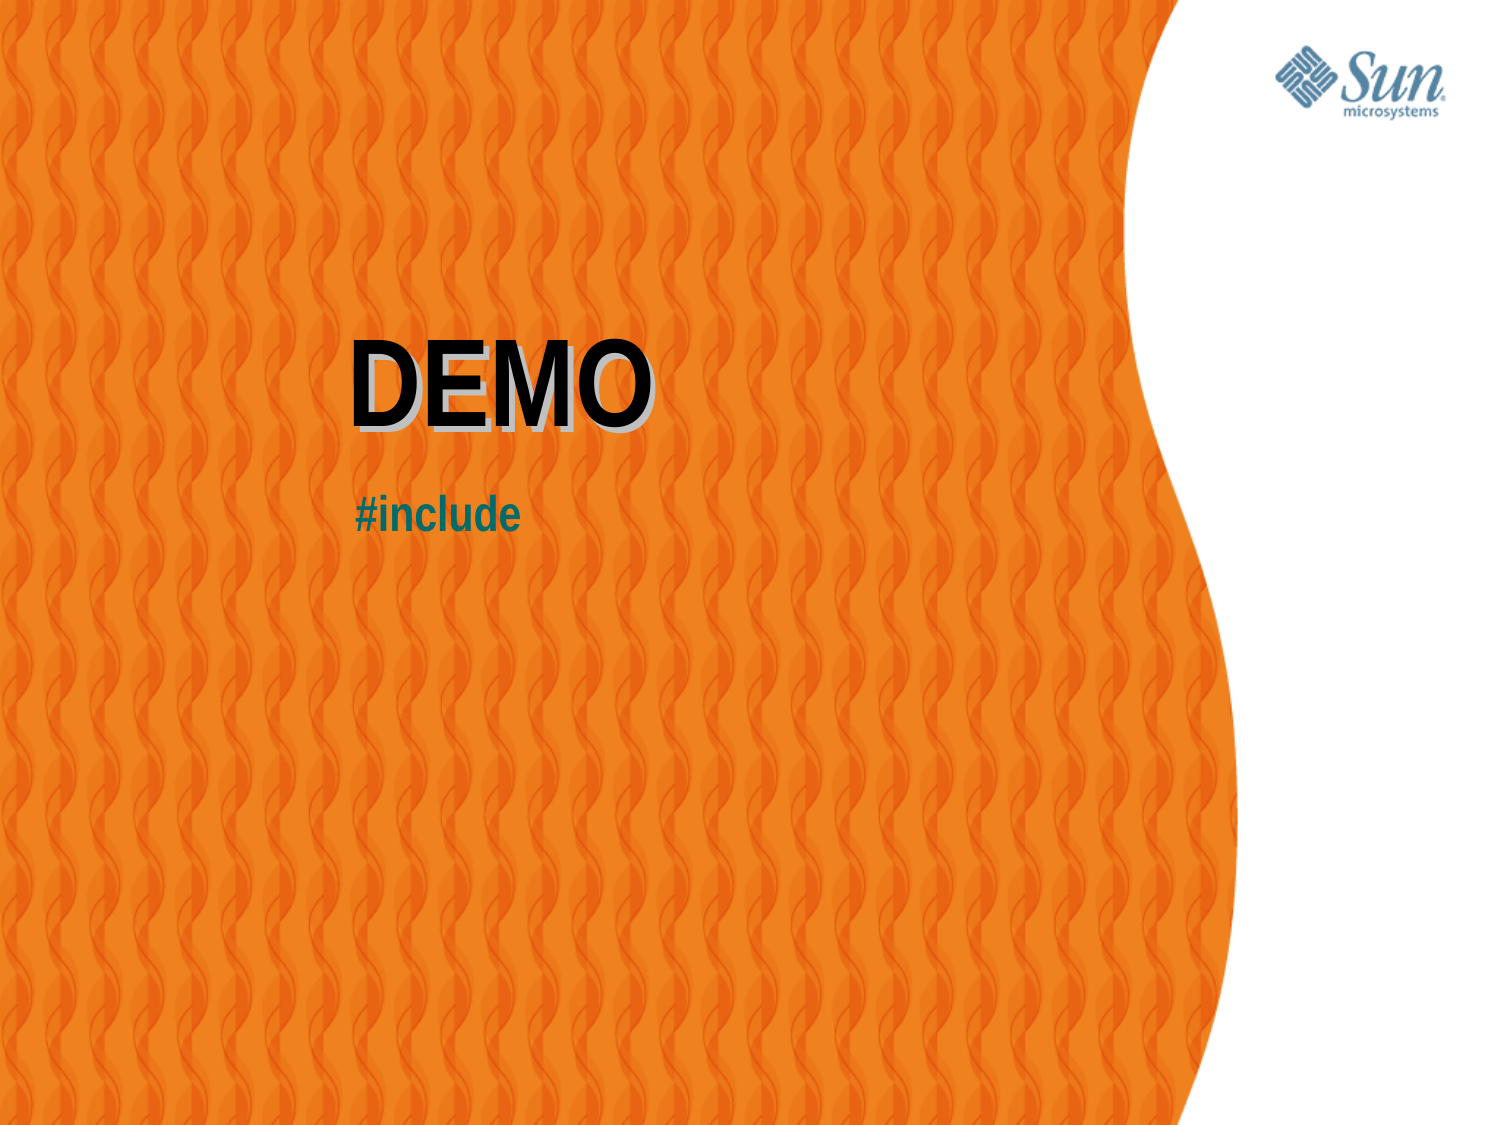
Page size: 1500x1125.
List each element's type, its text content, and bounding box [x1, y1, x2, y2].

list DEMO [332, 328, 843, 539]
text_box #include [355, 492, 918, 549]
picture [0, 0, 1500, 1125]
